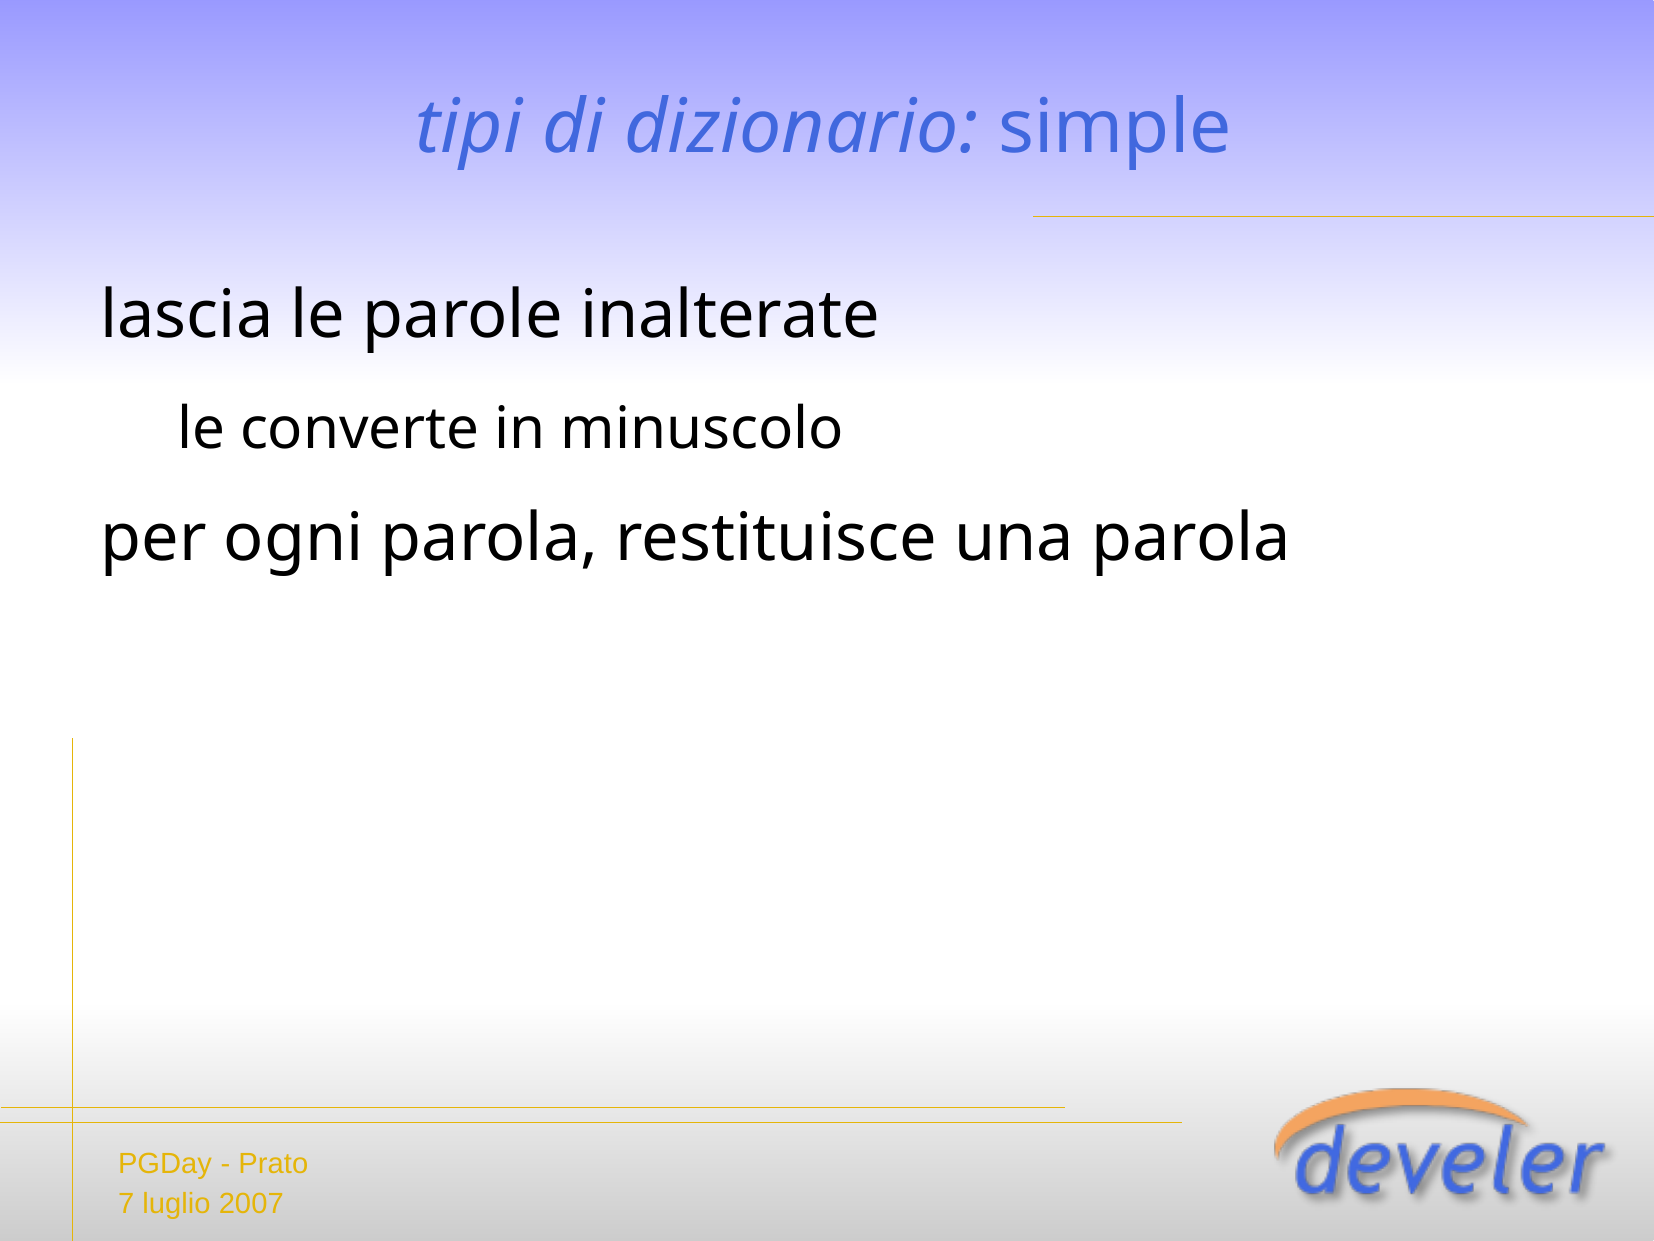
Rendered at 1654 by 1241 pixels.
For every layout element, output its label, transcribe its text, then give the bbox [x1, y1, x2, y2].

picture [1269, 1083, 1622, 1211]
list lascia le parole inalterate le converte in minuscolo per ogni parola, restituisce una parola [82, 265, 1571, 1093]
title tipi di dizionario: simple [82, 29, 1565, 217]
